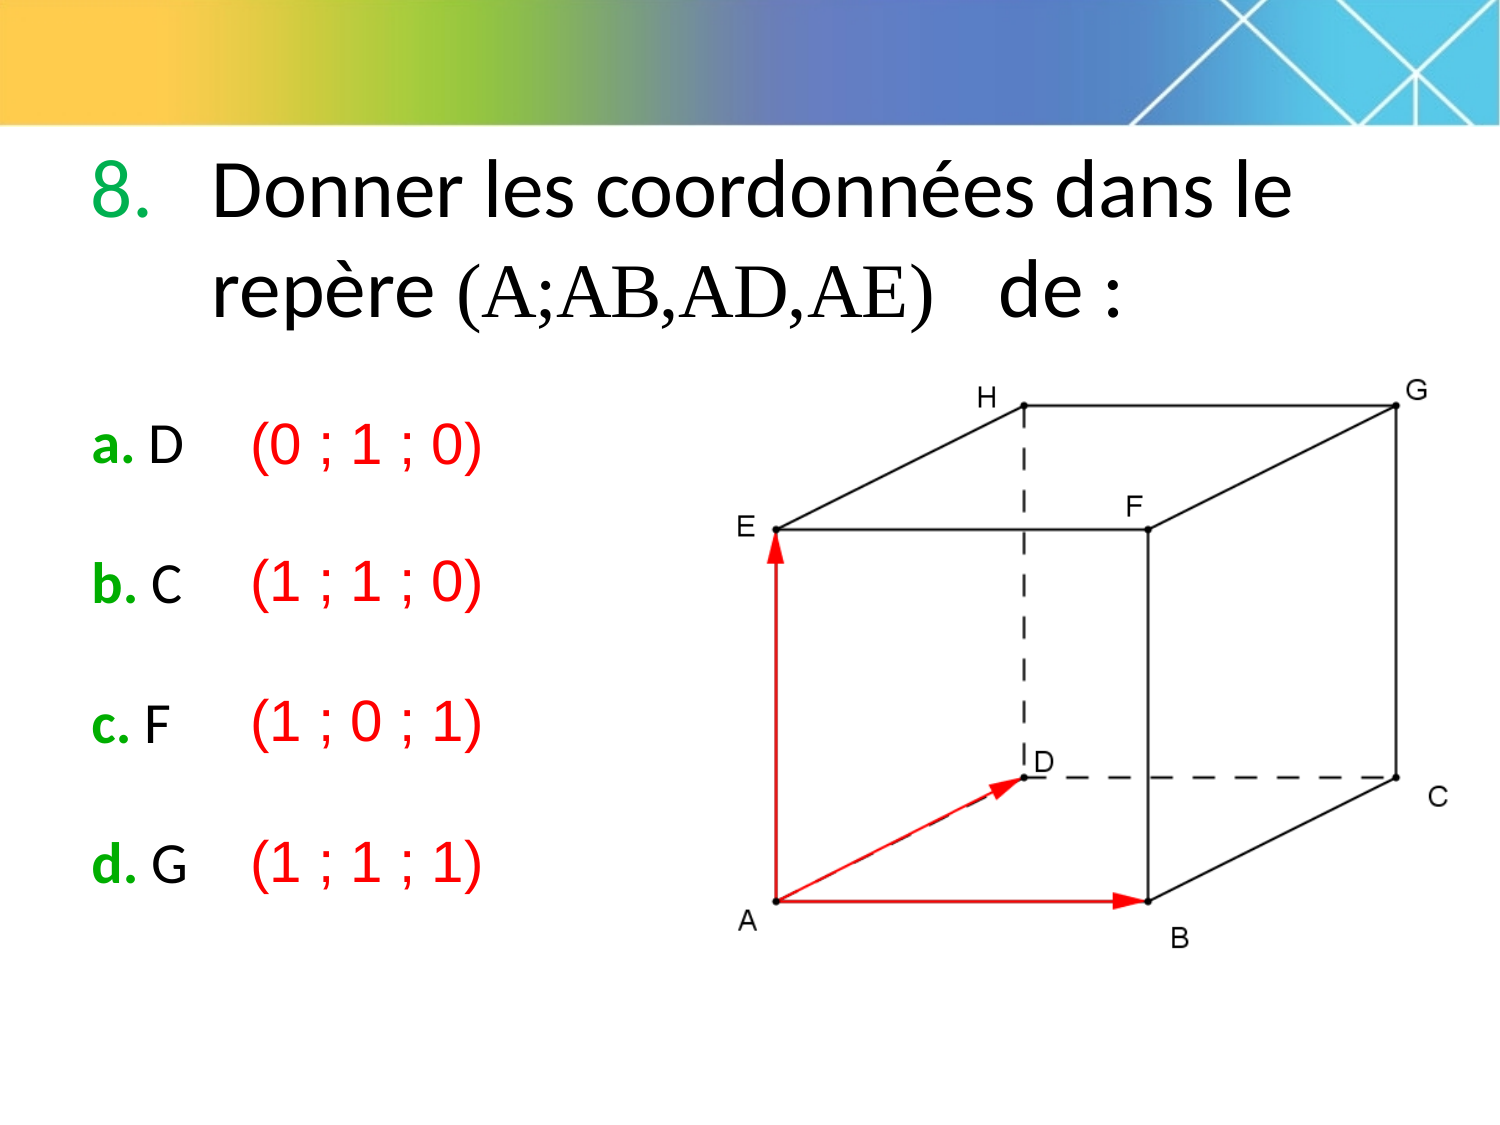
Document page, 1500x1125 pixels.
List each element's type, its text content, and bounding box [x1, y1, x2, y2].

title Donner les coordonnées dans le repère de : [75, 126, 1500, 342]
text_box (1 ; 1 ; 0) [235, 535, 500, 621]
text_box (1 ; 1 ; 1) [235, 816, 500, 902]
chart [447, 234, 949, 351]
text_box (1 ; 0 ; 1) [235, 675, 500, 762]
text_box a. D b. C c. F d. G [76, 397, 538, 903]
picture [0, 0, 1500, 127]
text_box (0 ; 1 ; 0) [235, 398, 500, 484]
picture [726, 363, 1460, 968]
